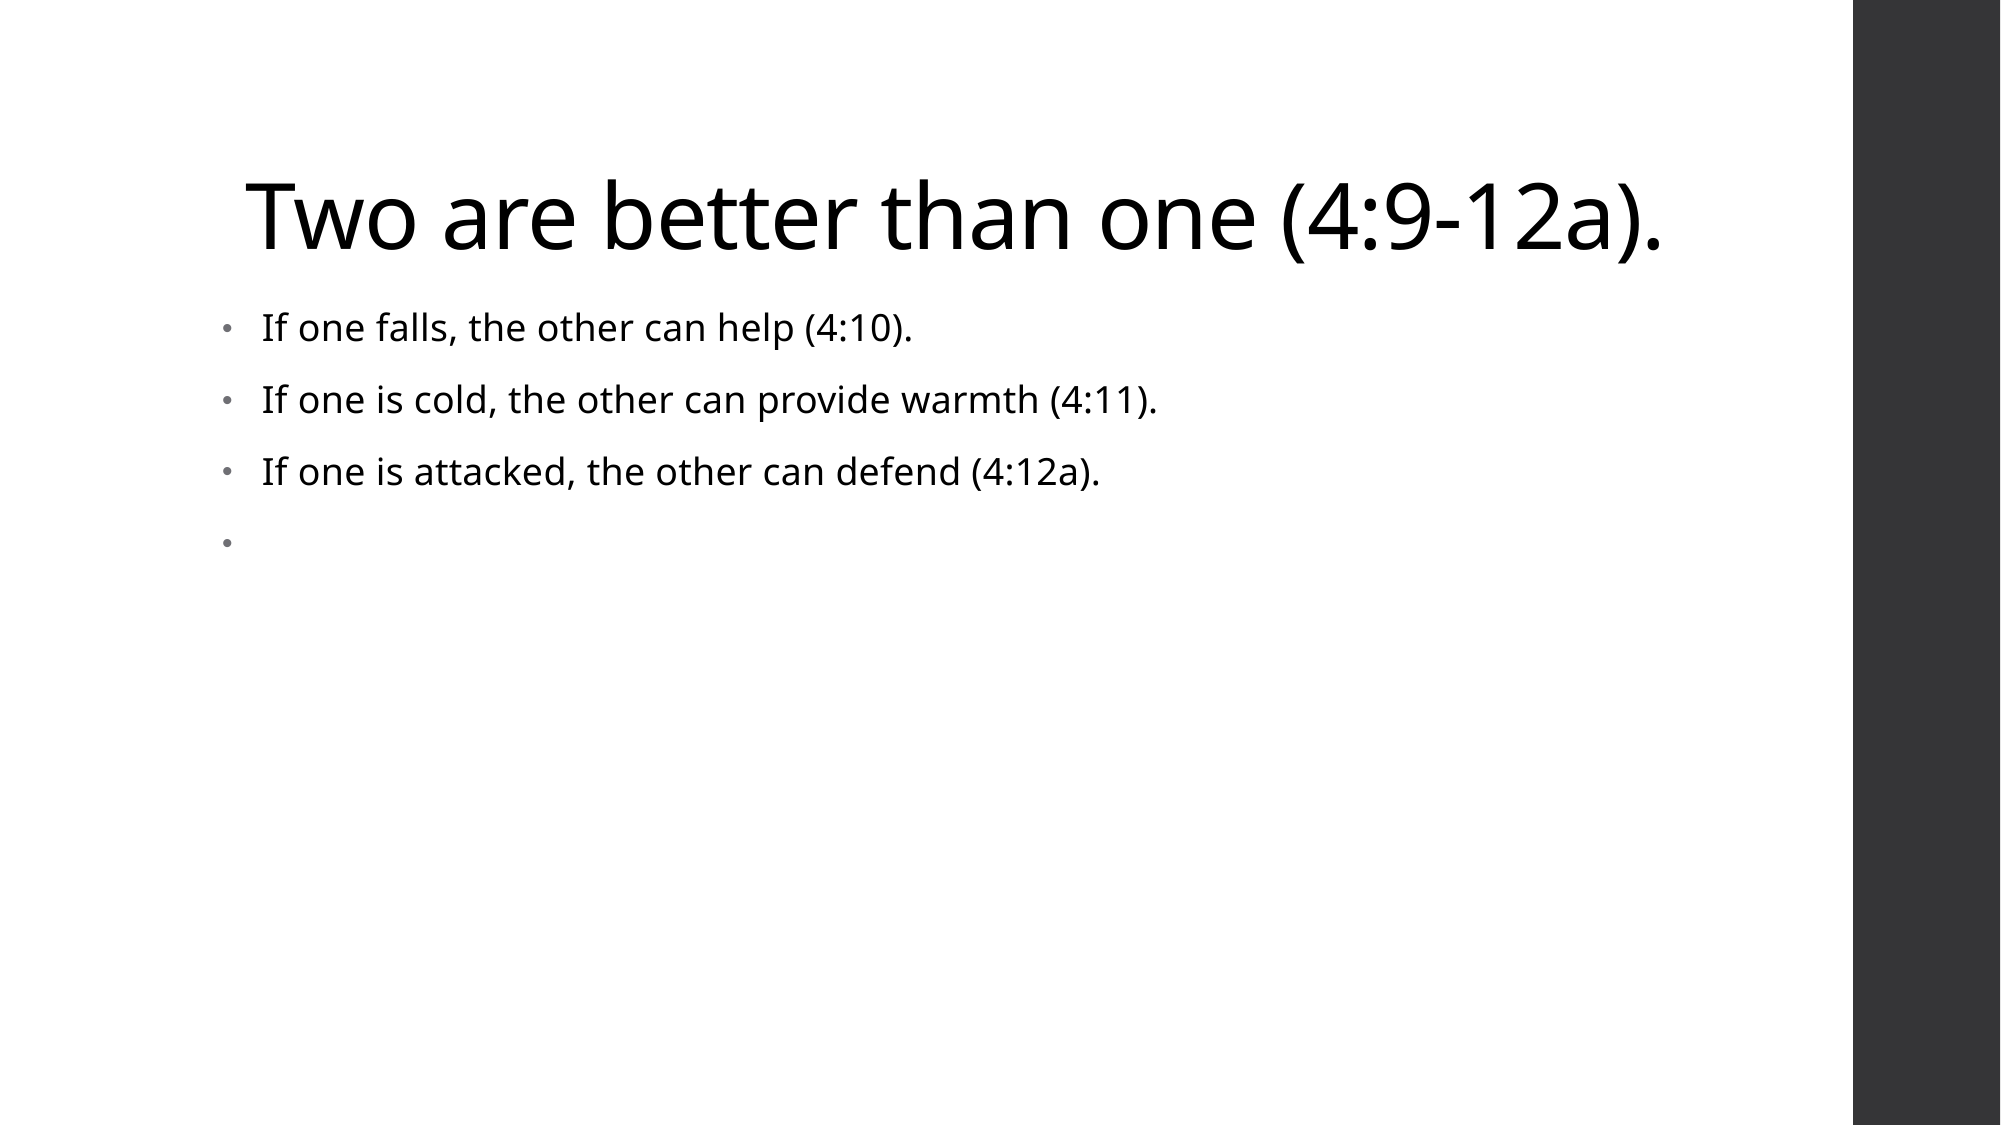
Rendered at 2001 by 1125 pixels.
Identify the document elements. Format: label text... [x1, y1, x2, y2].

title Two are better than one (4:9-12a). [206, 60, 1797, 278]
list If one falls, the other can help (4:10). If one is cold, the other can provide warmth (4:11). If one is attacked, the other can defend (4:12a). [206, 299, 1617, 1014]
